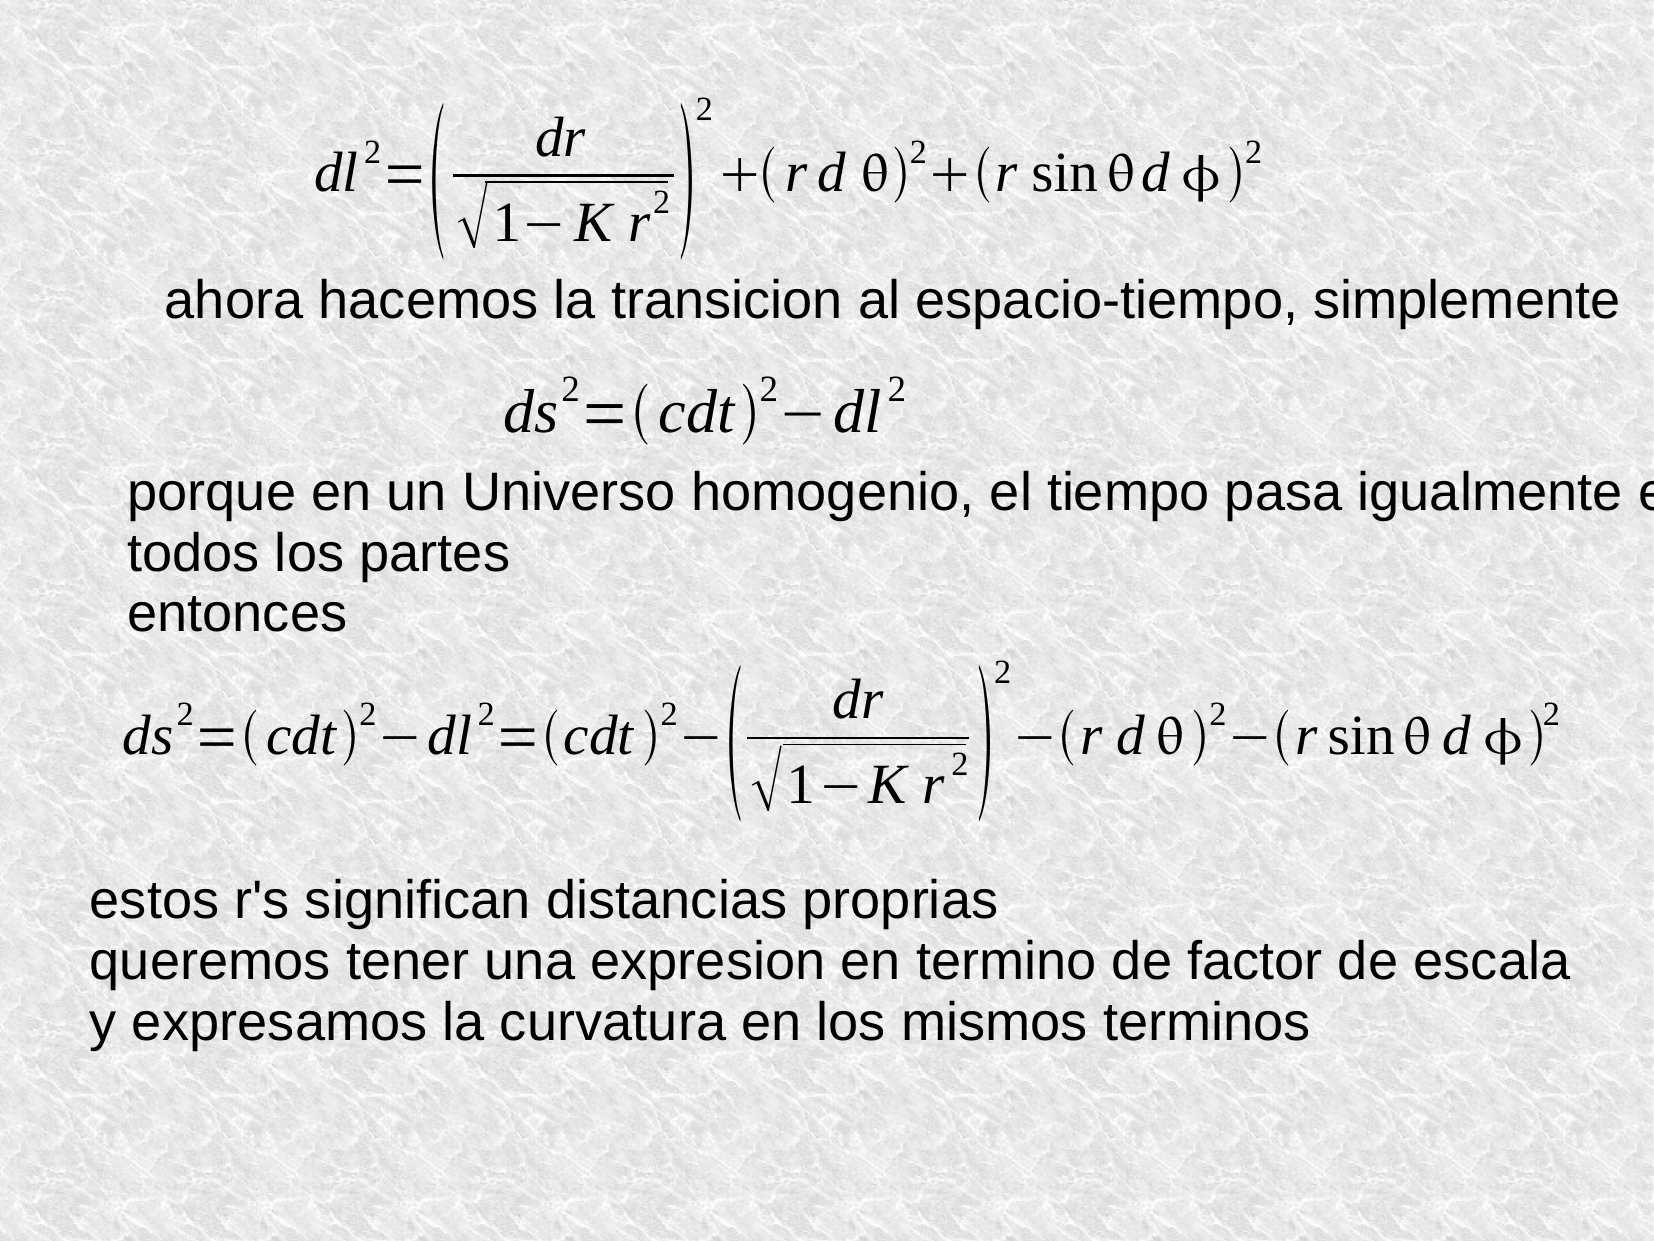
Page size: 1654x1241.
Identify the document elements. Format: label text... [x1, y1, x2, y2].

chart [300, 92, 1276, 262]
picture [0, 0, 1654, 1241]
text_box estos r's significan distancias proprias queremos tener una expresion en termino de factor de escala y expresamos la curvatura en los mismos terminos [75, 862, 1416, 1074]
text_box ahora hacemos la transicion al espacio-tiempo, simplemente [150, 262, 1485, 343]
picture [1645, 484, 1654, 493]
chart [487, 370, 920, 451]
picture [1645, 497, 1654, 507]
text_box porque en un Universo homogenio, el tiempo pasa igualmente en todos los partes entonces [112, 454, 1556, 666]
chart [108, 654, 1576, 826]
